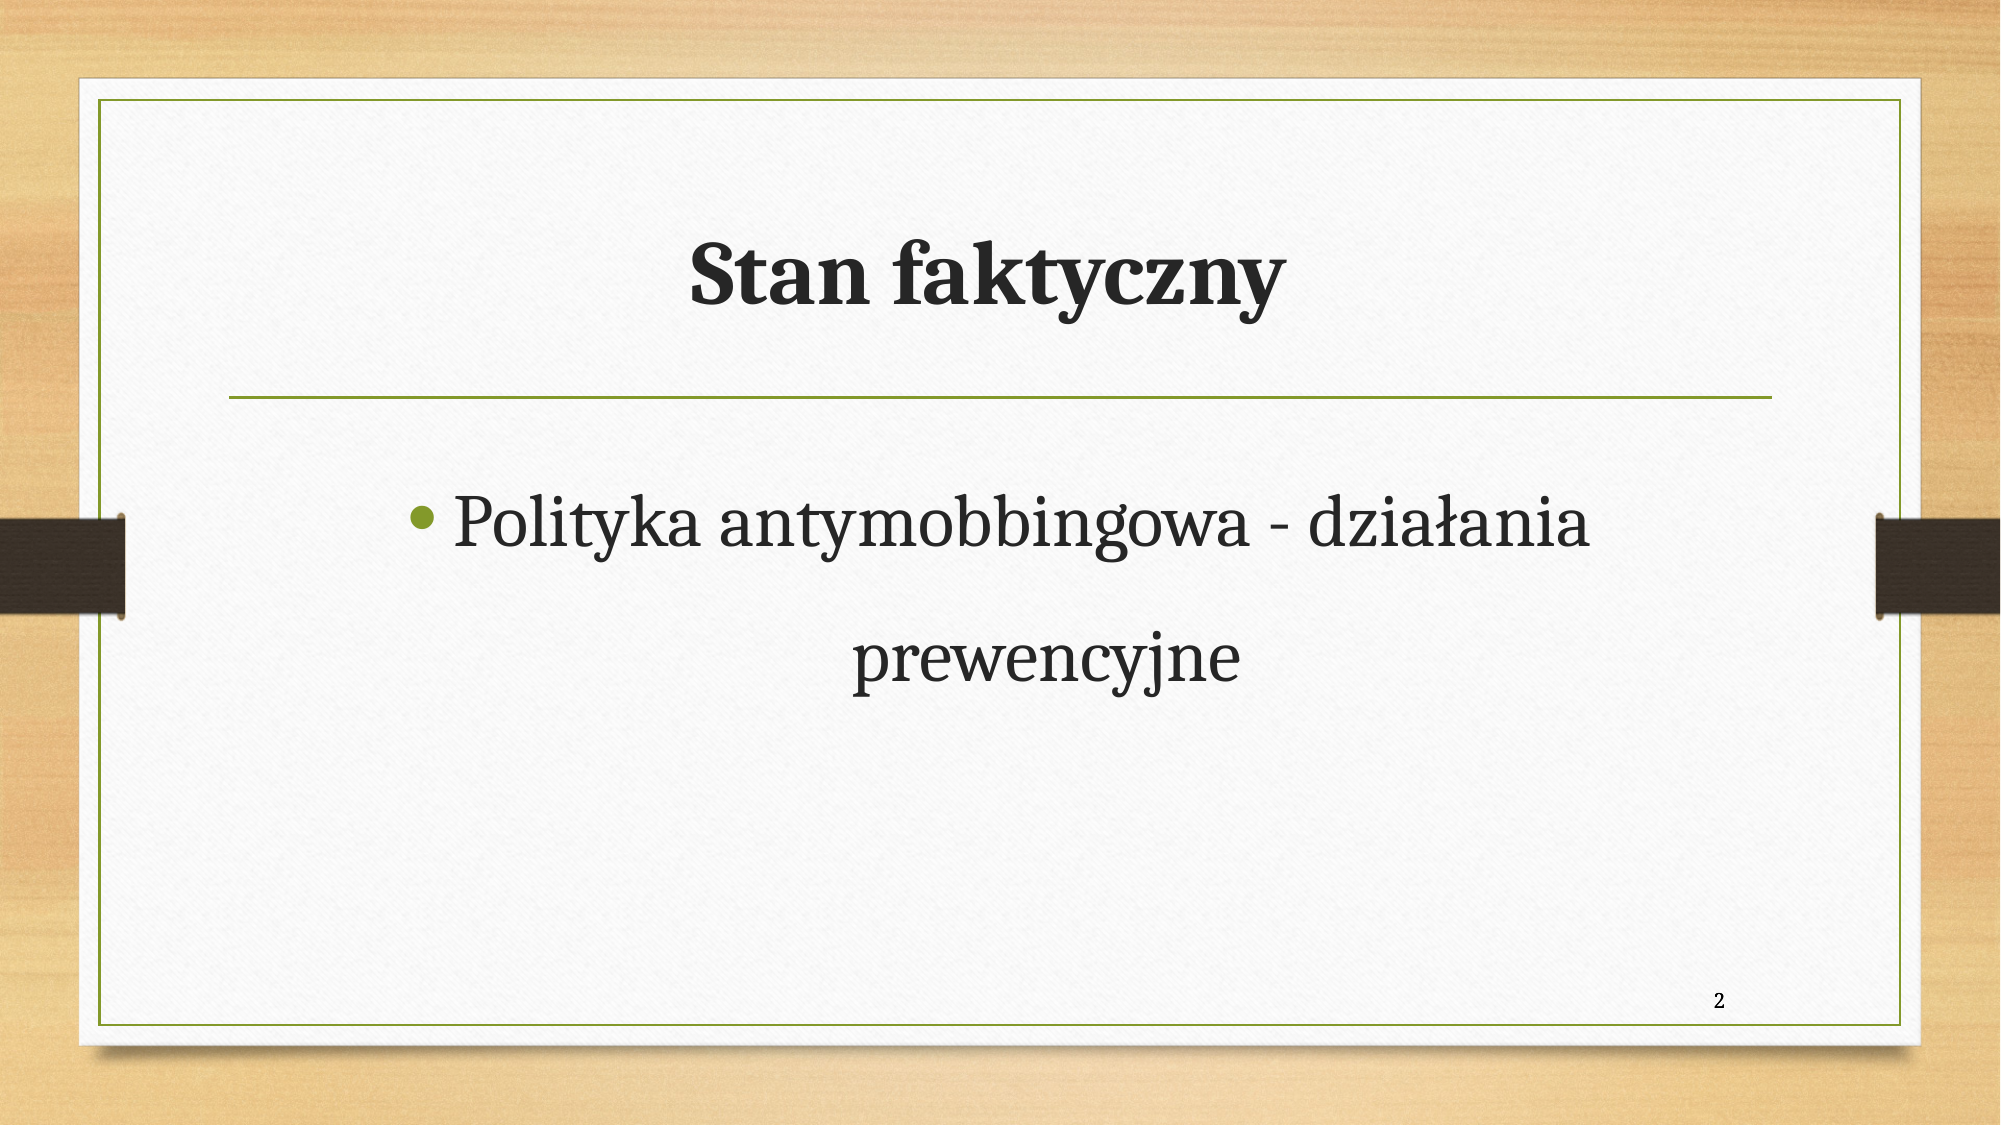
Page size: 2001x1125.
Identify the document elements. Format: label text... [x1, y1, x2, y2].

list Polityka antymobbingowa - działania prewencyjne [212, 419, 1788, 964]
title Stan faktyczny [212, 161, 1788, 376]
text_box [1698, 979, 1788, 1026]
